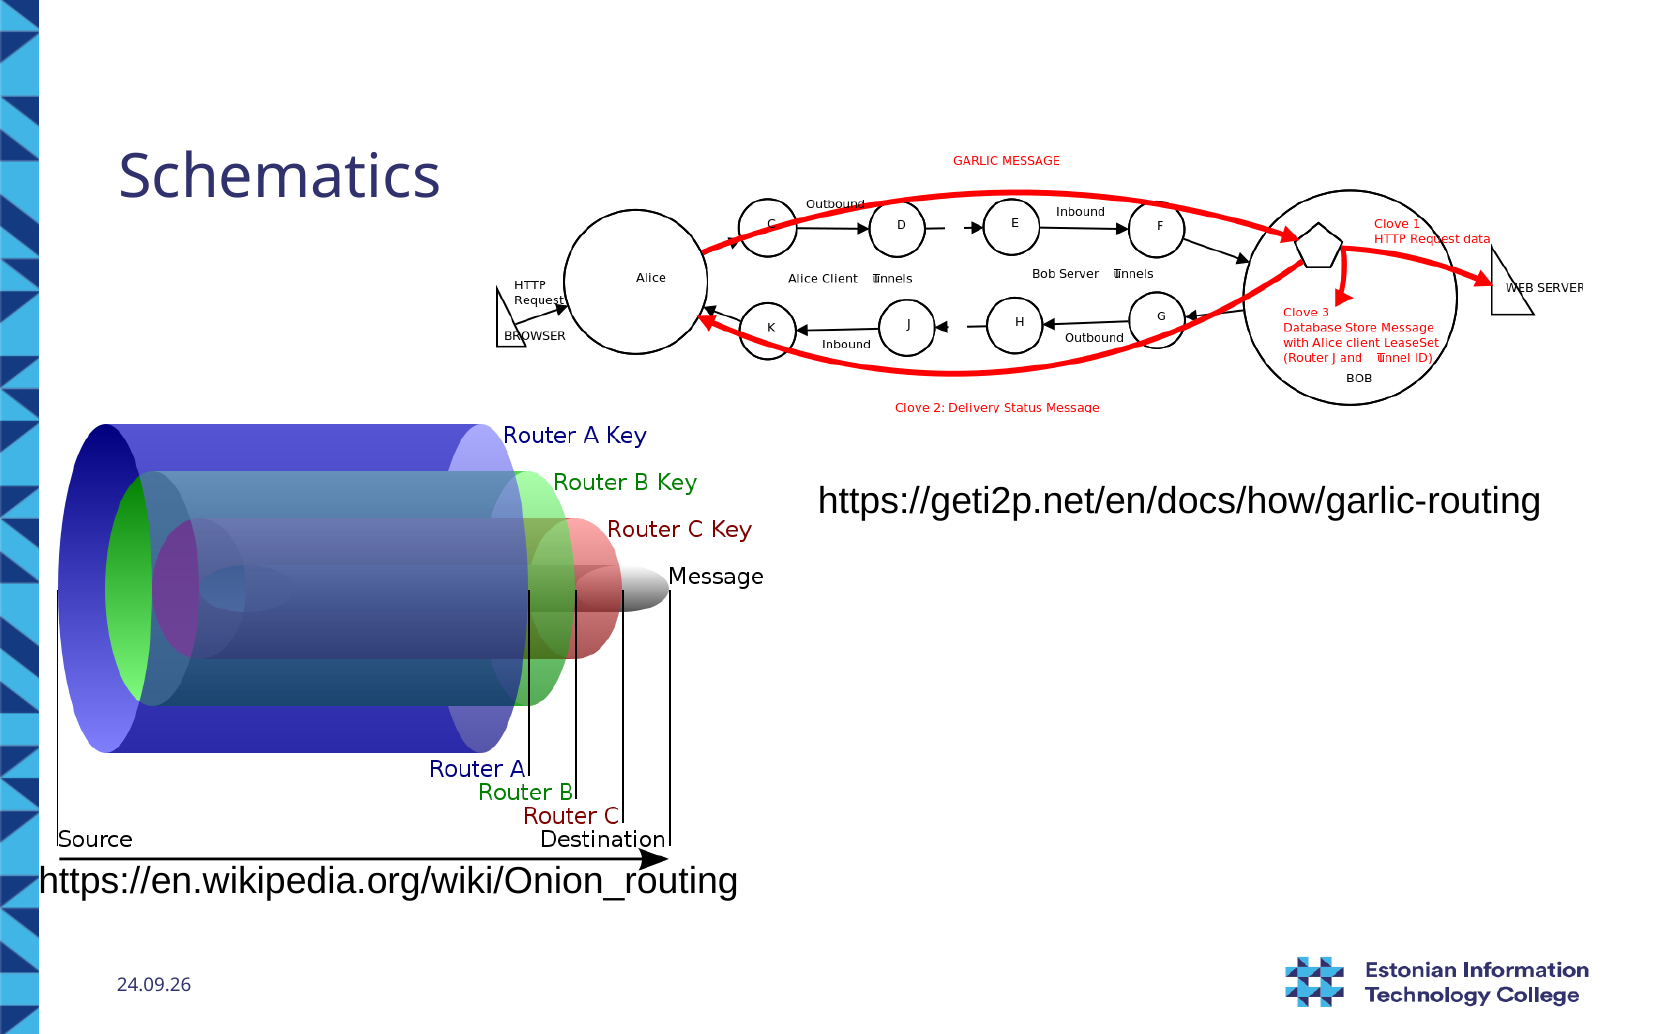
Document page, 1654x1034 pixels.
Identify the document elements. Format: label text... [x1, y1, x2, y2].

text_box https://geti2p.net/en/docs/how/garlic-routing [803, 472, 1557, 530]
picture [11, 153, 1583, 917]
title Schematics [118, 129, 1325, 303]
